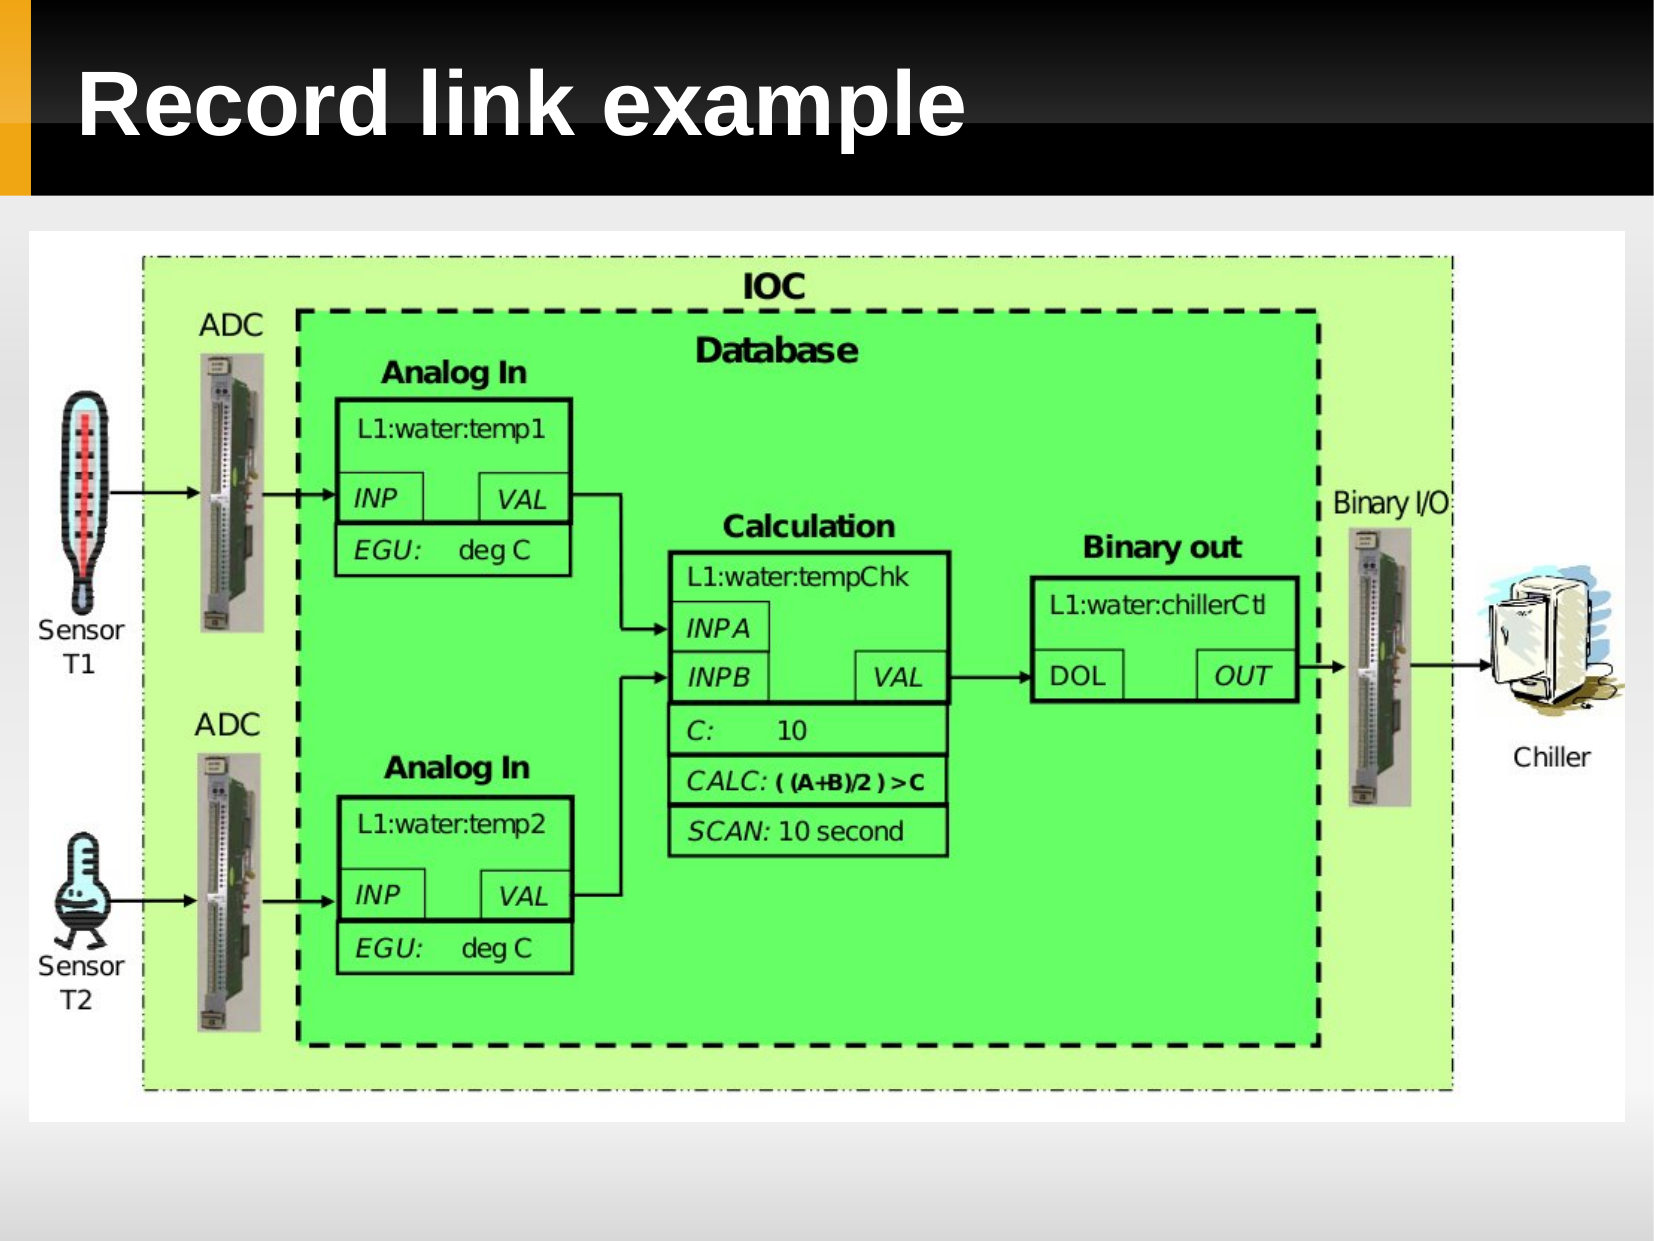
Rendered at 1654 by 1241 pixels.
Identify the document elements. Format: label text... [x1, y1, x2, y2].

picture [0, 0, 1654, 1241]
title Record link example [76, 0, 1565, 208]
